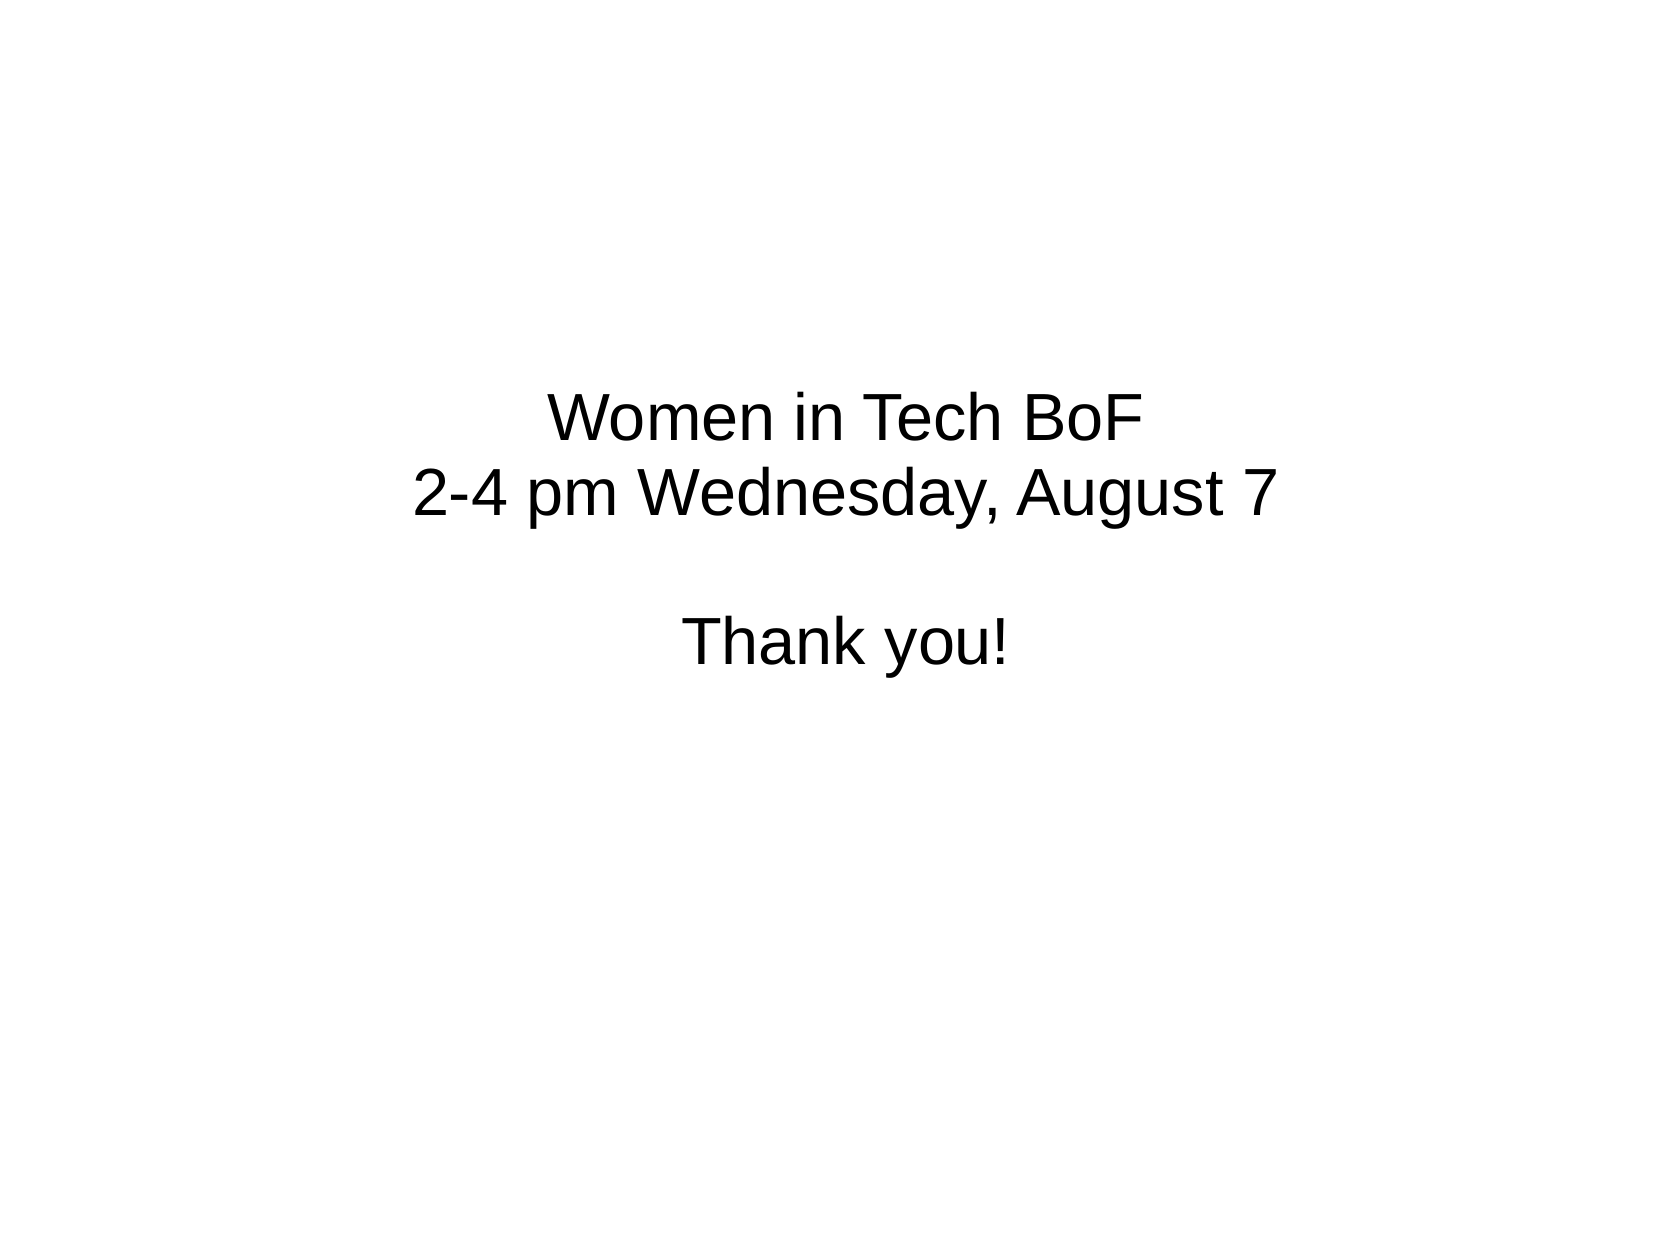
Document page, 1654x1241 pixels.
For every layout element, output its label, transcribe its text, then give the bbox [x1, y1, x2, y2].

subtitle Women in Tech BoF 2-4 pm Wednesday, August 7 Thank you! [101, 49, 1591, 1010]
